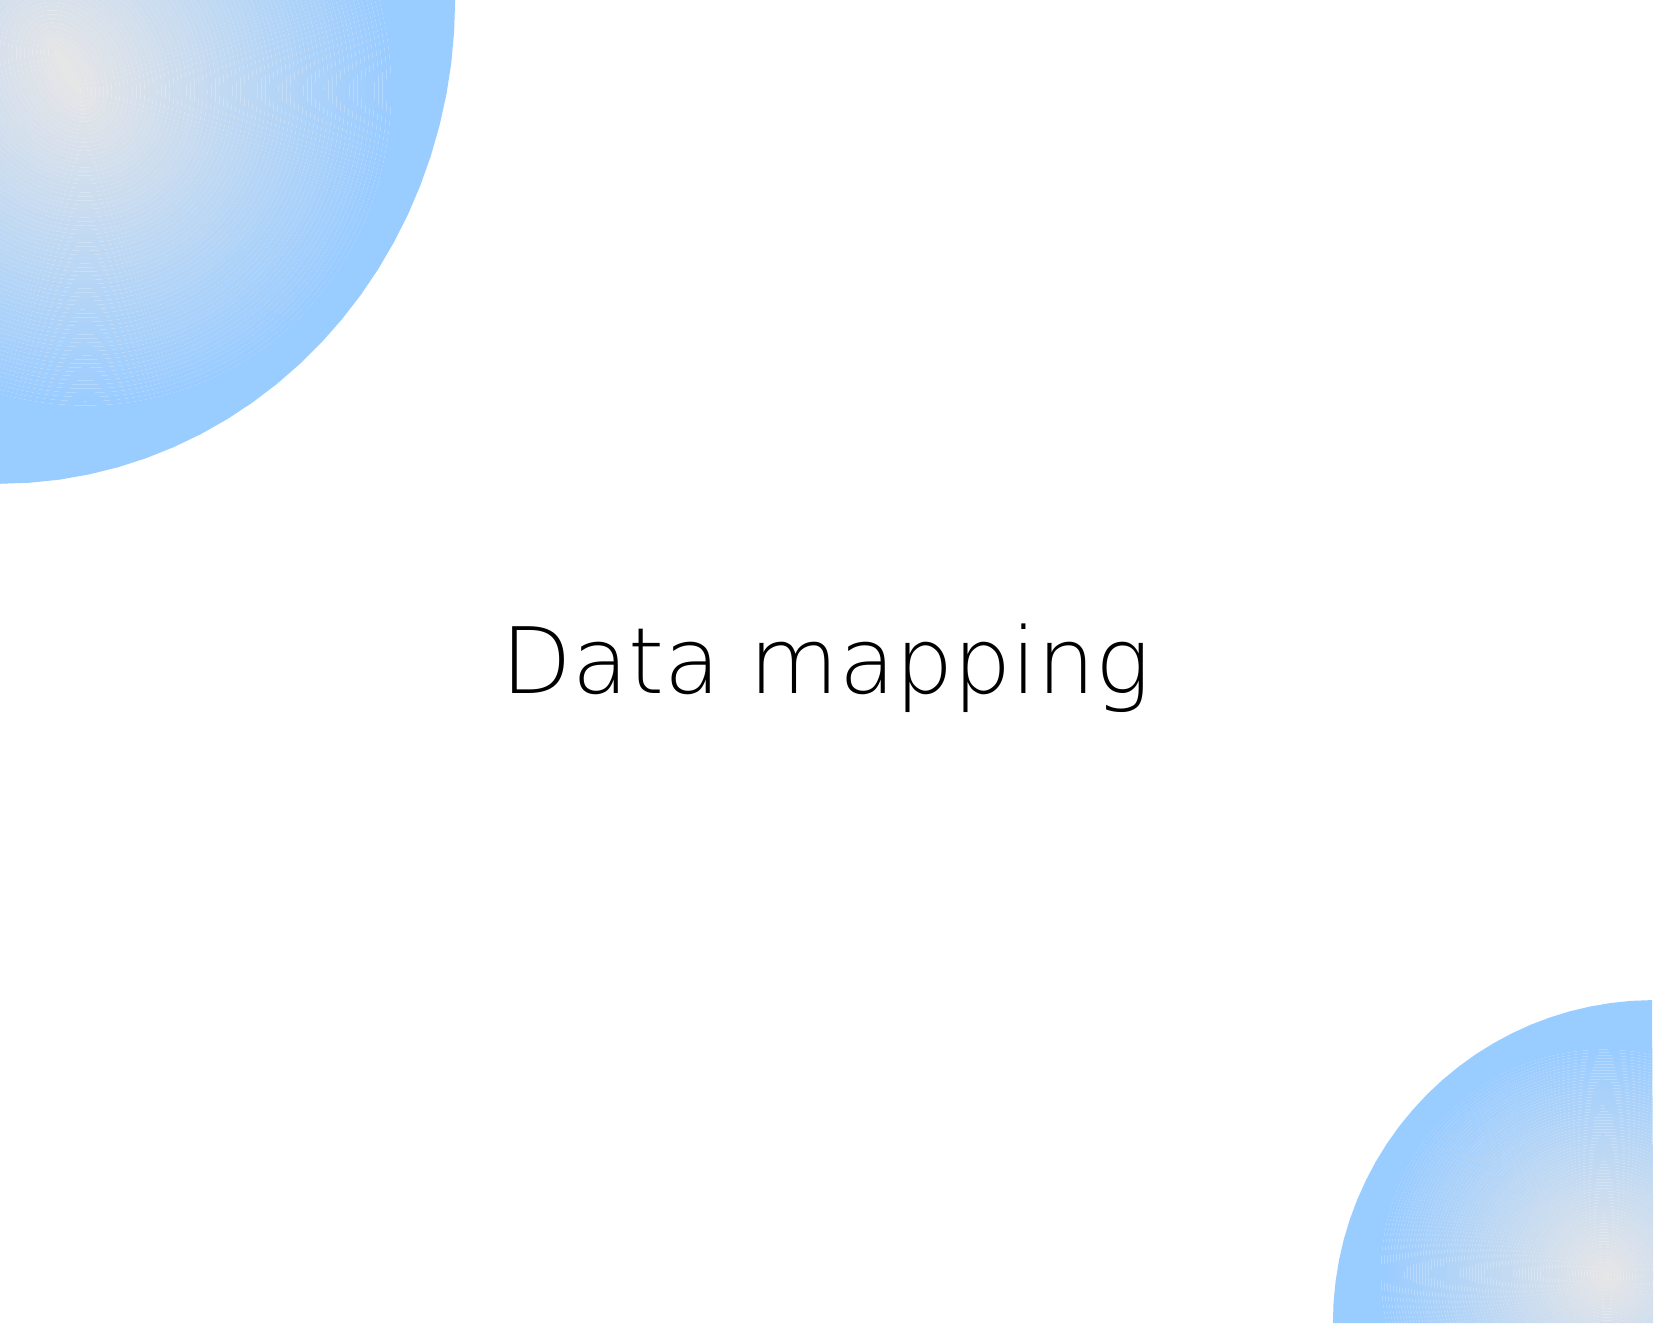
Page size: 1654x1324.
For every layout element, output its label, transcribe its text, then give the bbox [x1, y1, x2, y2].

subtitle Data mapping [82, 149, 1571, 1174]
